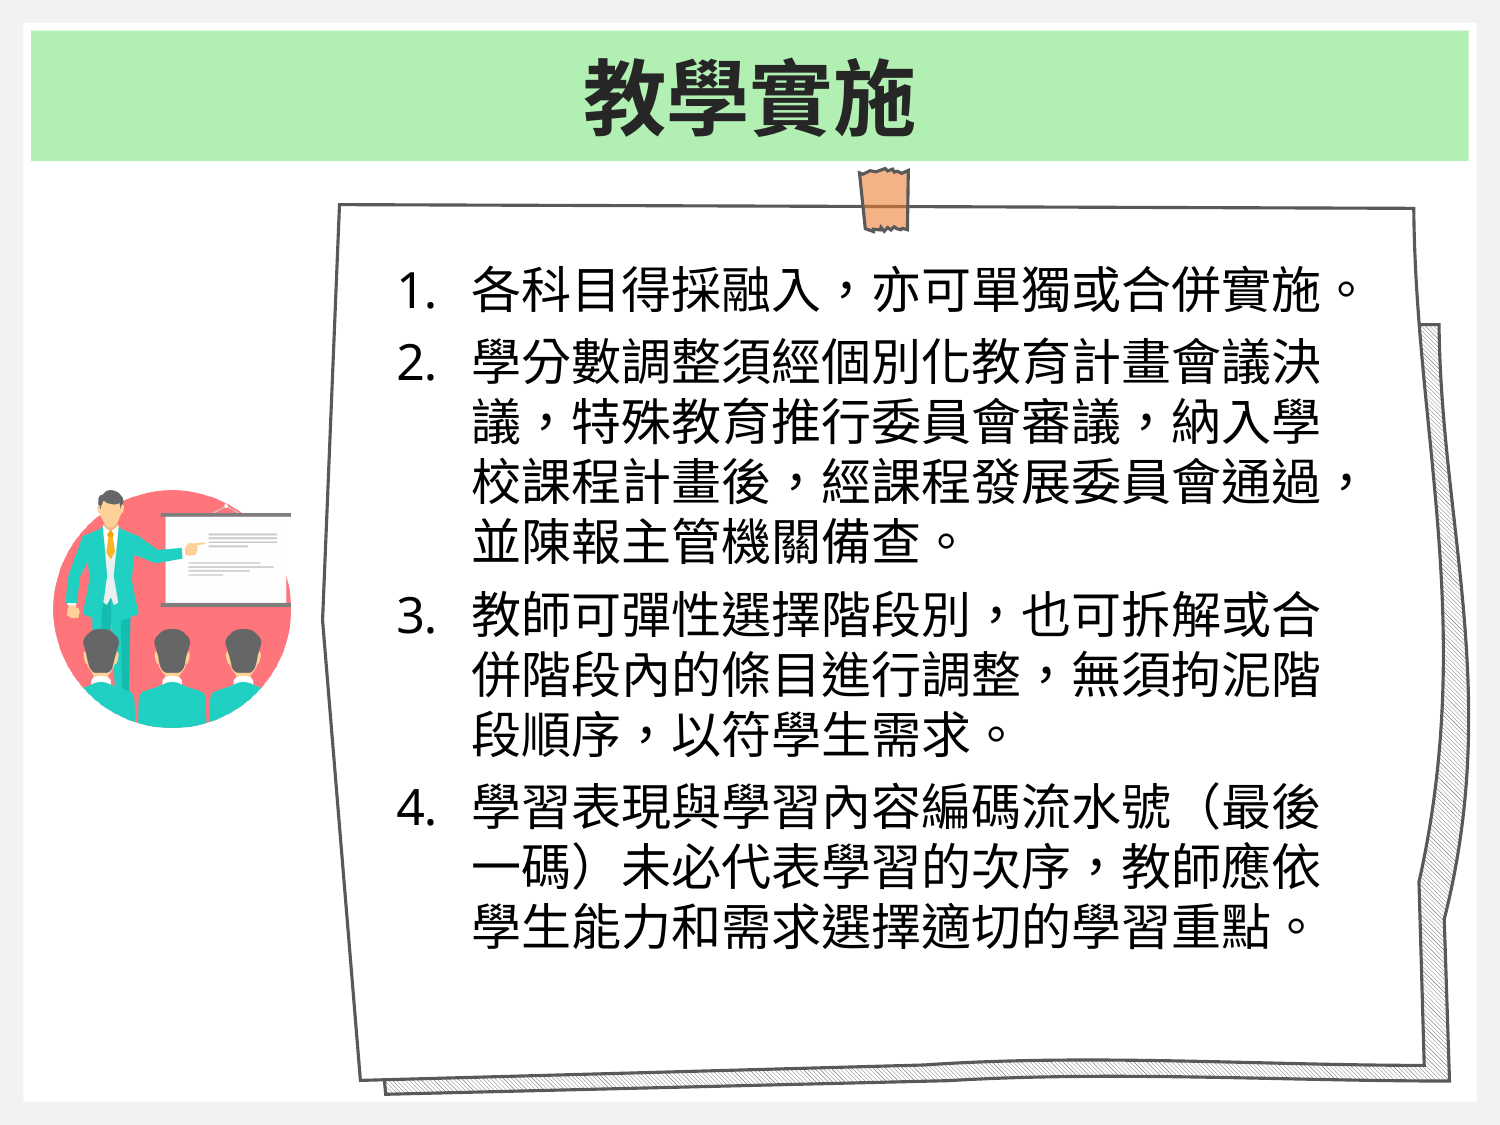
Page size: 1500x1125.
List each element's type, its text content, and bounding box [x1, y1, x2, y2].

text_box 各科目得採融入，亦可單獨或合併實施。 學分數調整須經個別化教育計畫會議決議，特殊教育推行委員會審議，納入學校課程計畫後，經課程發展委員會通過，並陳報主管機關備查。 教師可彈性選擇階段別，也可拆解或合併階段內的條目進行調整，無須拘泥階段順序，以符學生需求。 學習表現與學習內容編碼流水號（最後一碼）未必代表學習的次序，教師應依學生能力和需求選擇適切的學習重點。 [381, 250, 1385, 964]
picture [53, 490, 291, 728]
text_box 教學實施 [31, 30, 1469, 161]
text_box [322, 168, 1469, 1095]
